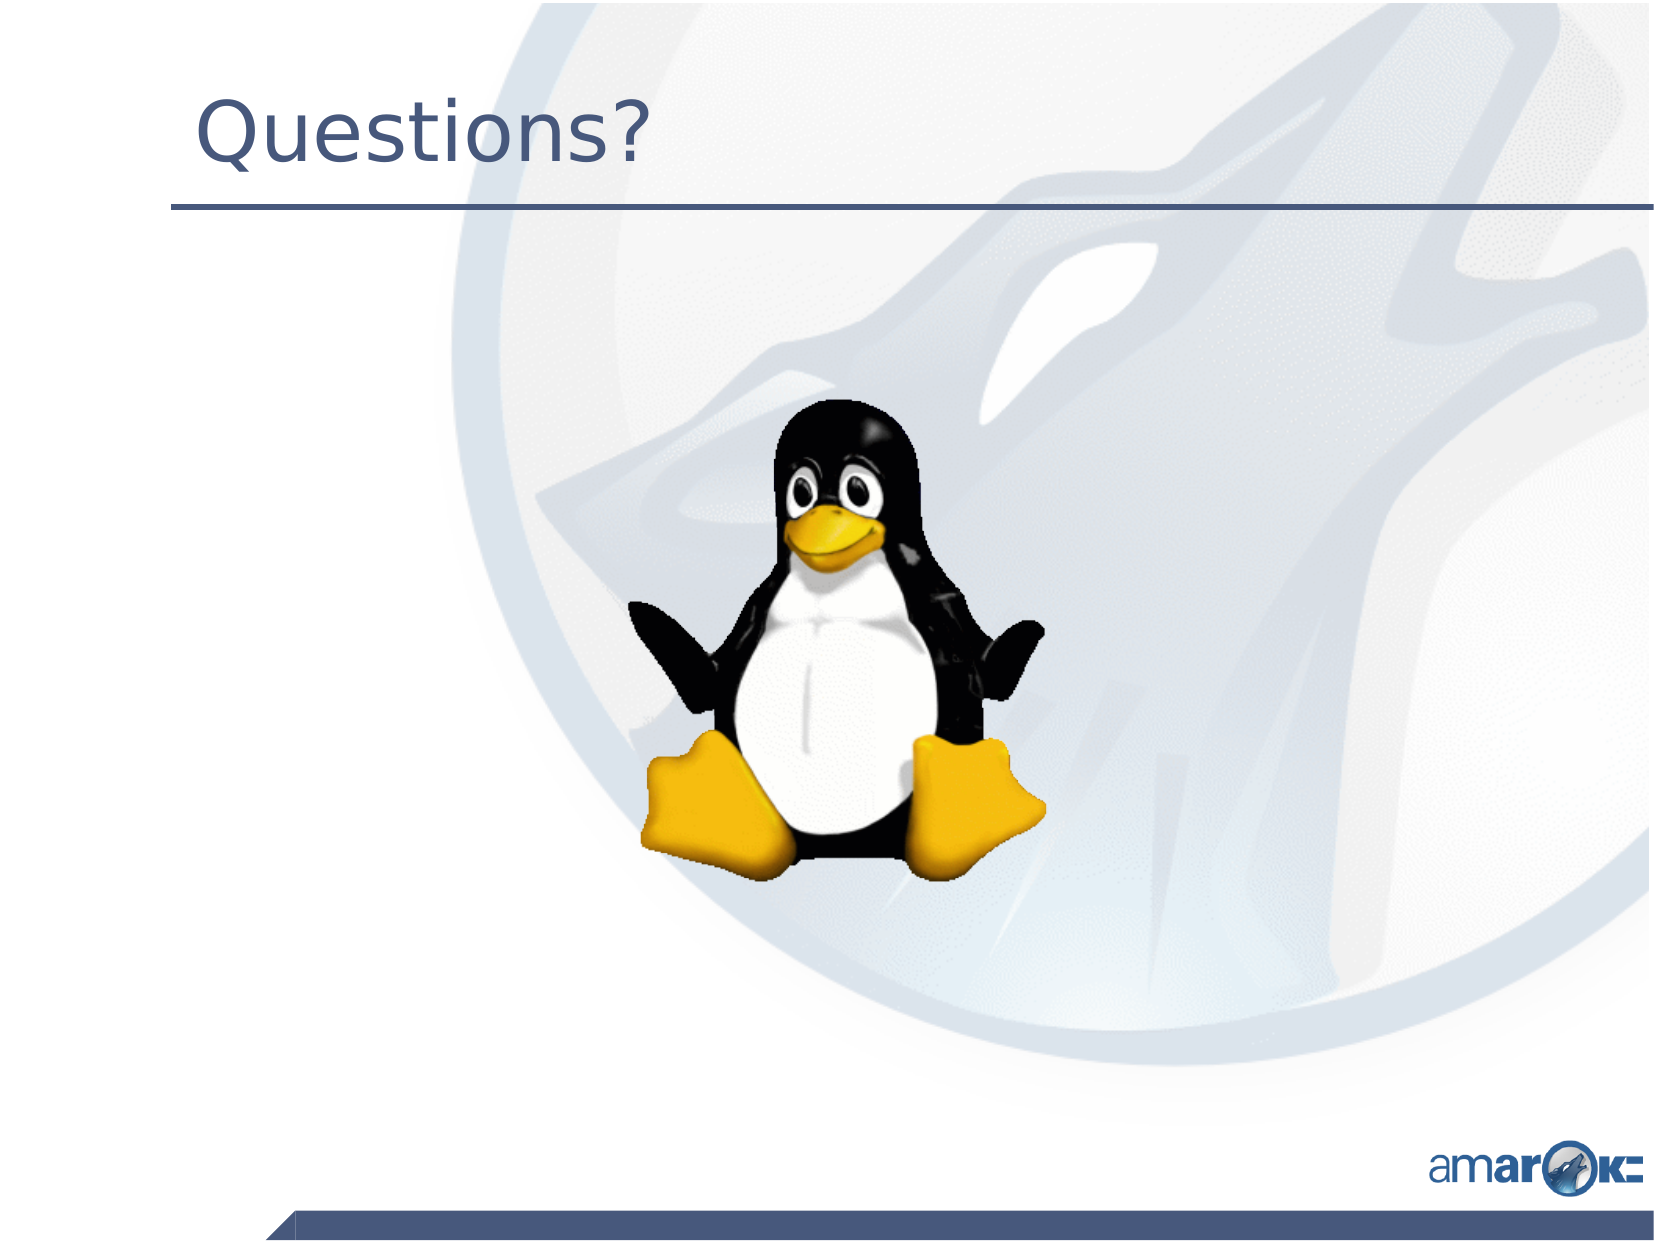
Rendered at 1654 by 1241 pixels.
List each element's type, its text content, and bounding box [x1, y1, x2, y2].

picture [1417, 1127, 1652, 1210]
title Questions? [194, 29, 1530, 237]
picture [600, 340, 1133, 924]
